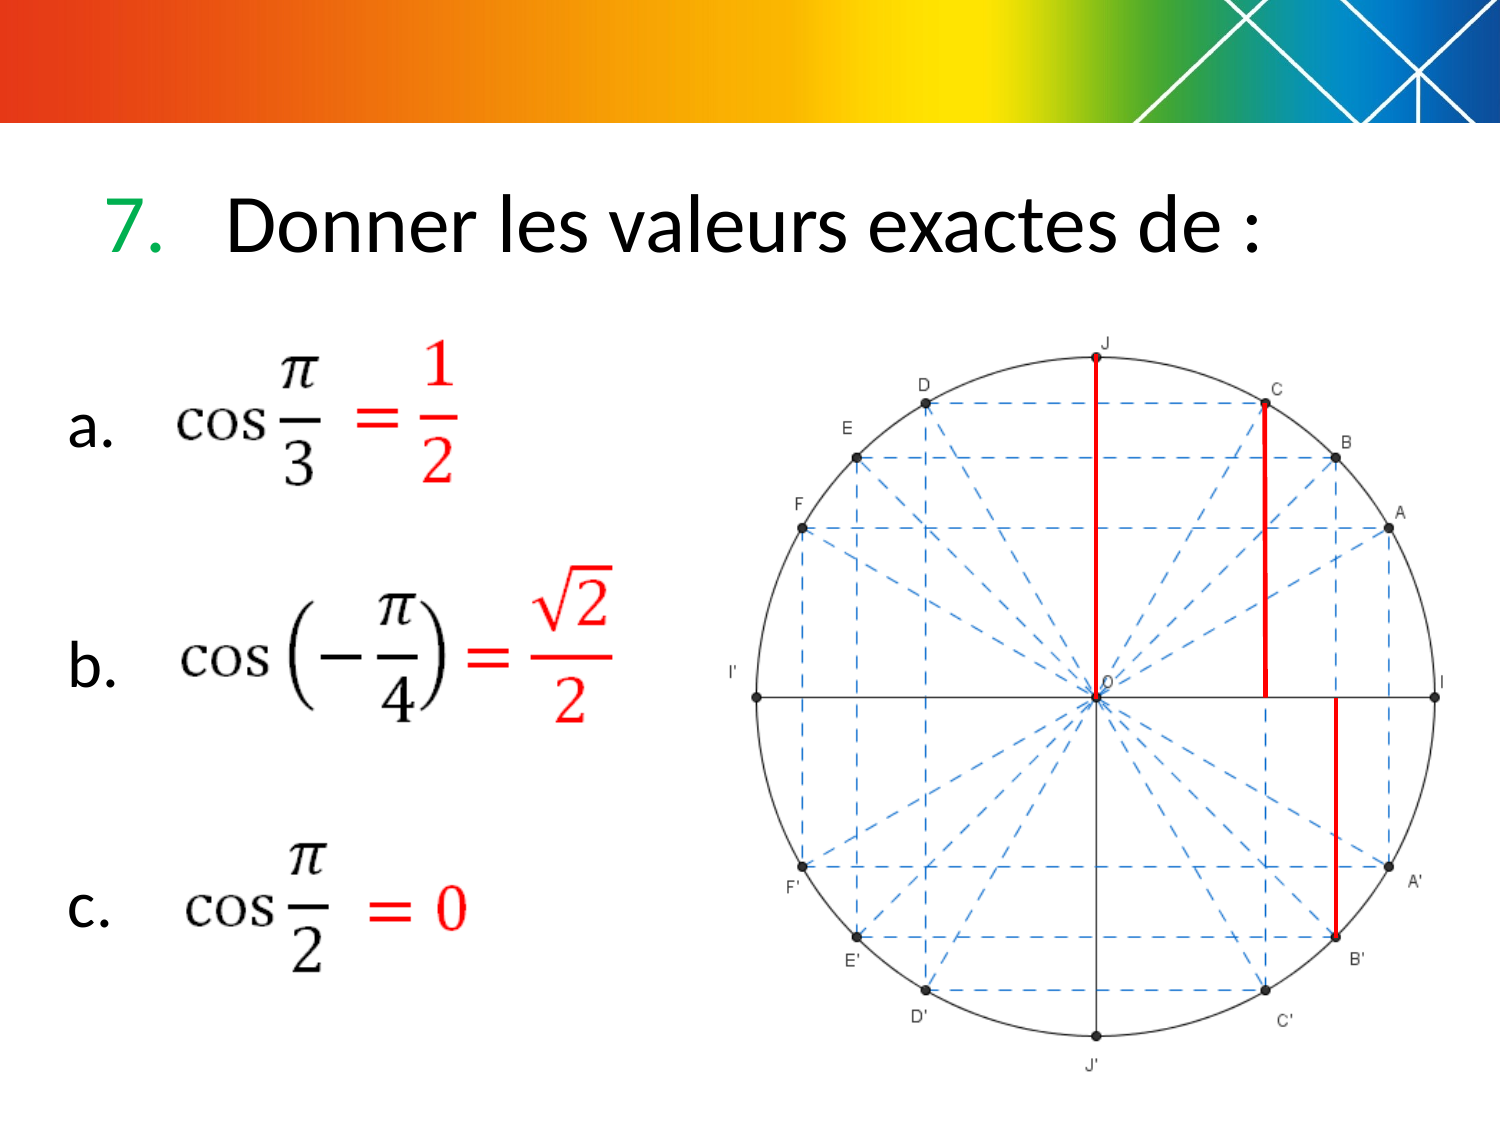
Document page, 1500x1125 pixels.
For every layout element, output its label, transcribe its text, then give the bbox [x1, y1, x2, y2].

text_box a. b. c. [53, 373, 656, 949]
picture [1340, 0, 1500, 123]
picture [159, 349, 346, 494]
title Donner les valeurs exactes de : [88, 148, 1439, 290]
picture [348, 326, 497, 503]
picture [0, 0, 1359, 123]
picture [171, 550, 644, 751]
picture [714, 326, 1459, 1081]
picture [171, 834, 490, 988]
